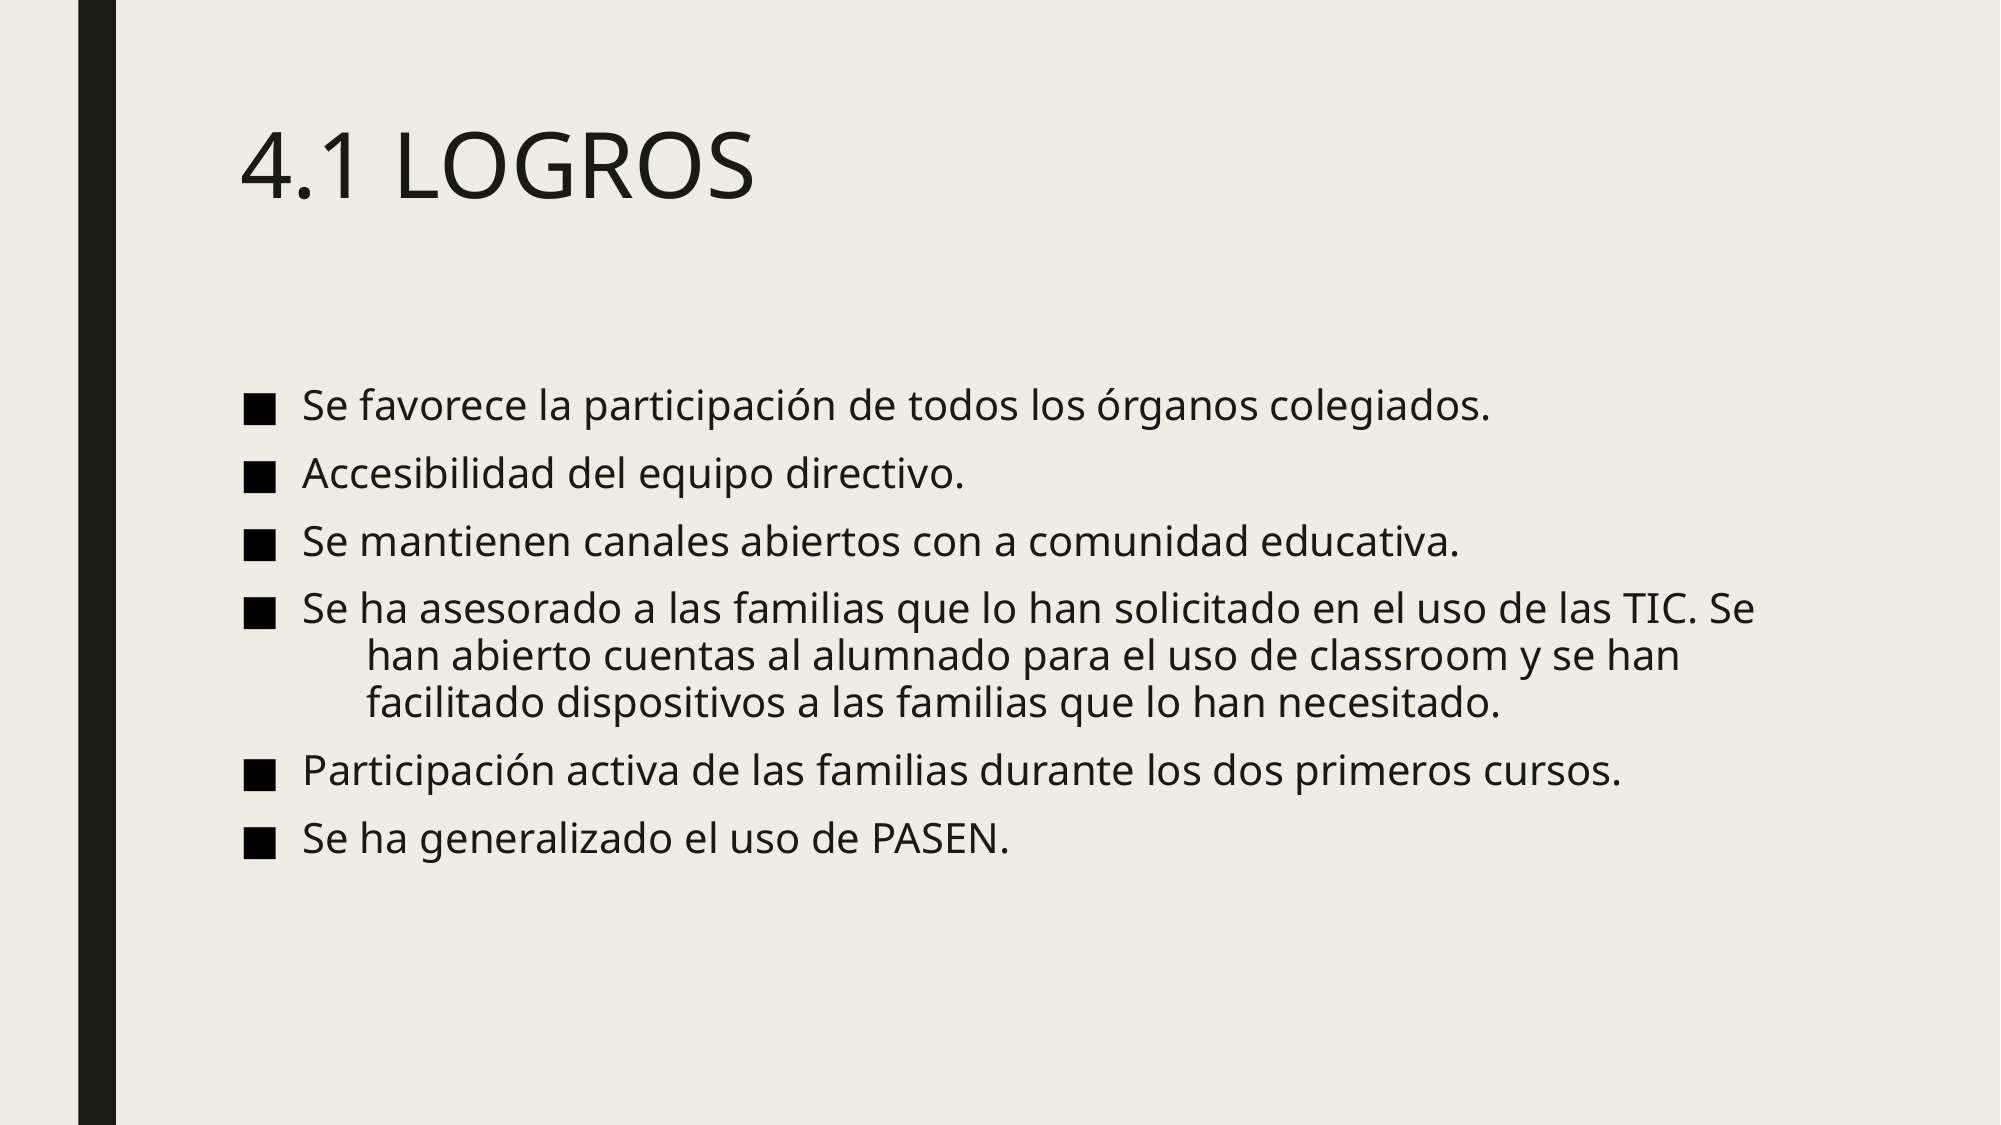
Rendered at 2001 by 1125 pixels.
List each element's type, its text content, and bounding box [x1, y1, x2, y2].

list Se favorece la participación de todos los órganos colegiados. Accesibilidad del equipo directivo. Se mantienen canales abiertos con a comunidad educativa. Se ha asesorado a las familias que lo han solicitado en el uso de las TIC. Se han abierto cuentas al alumnado para el uso de classroom y se han facilitado dispositivos a las familias que lo han necesitado. Participación activa de las familias durante los dos primeros cursos. Se ha generalizado el uso de PASEN. [225, 375, 1801, 963]
title 4.1 LOGROS [225, 112, 1801, 239]
